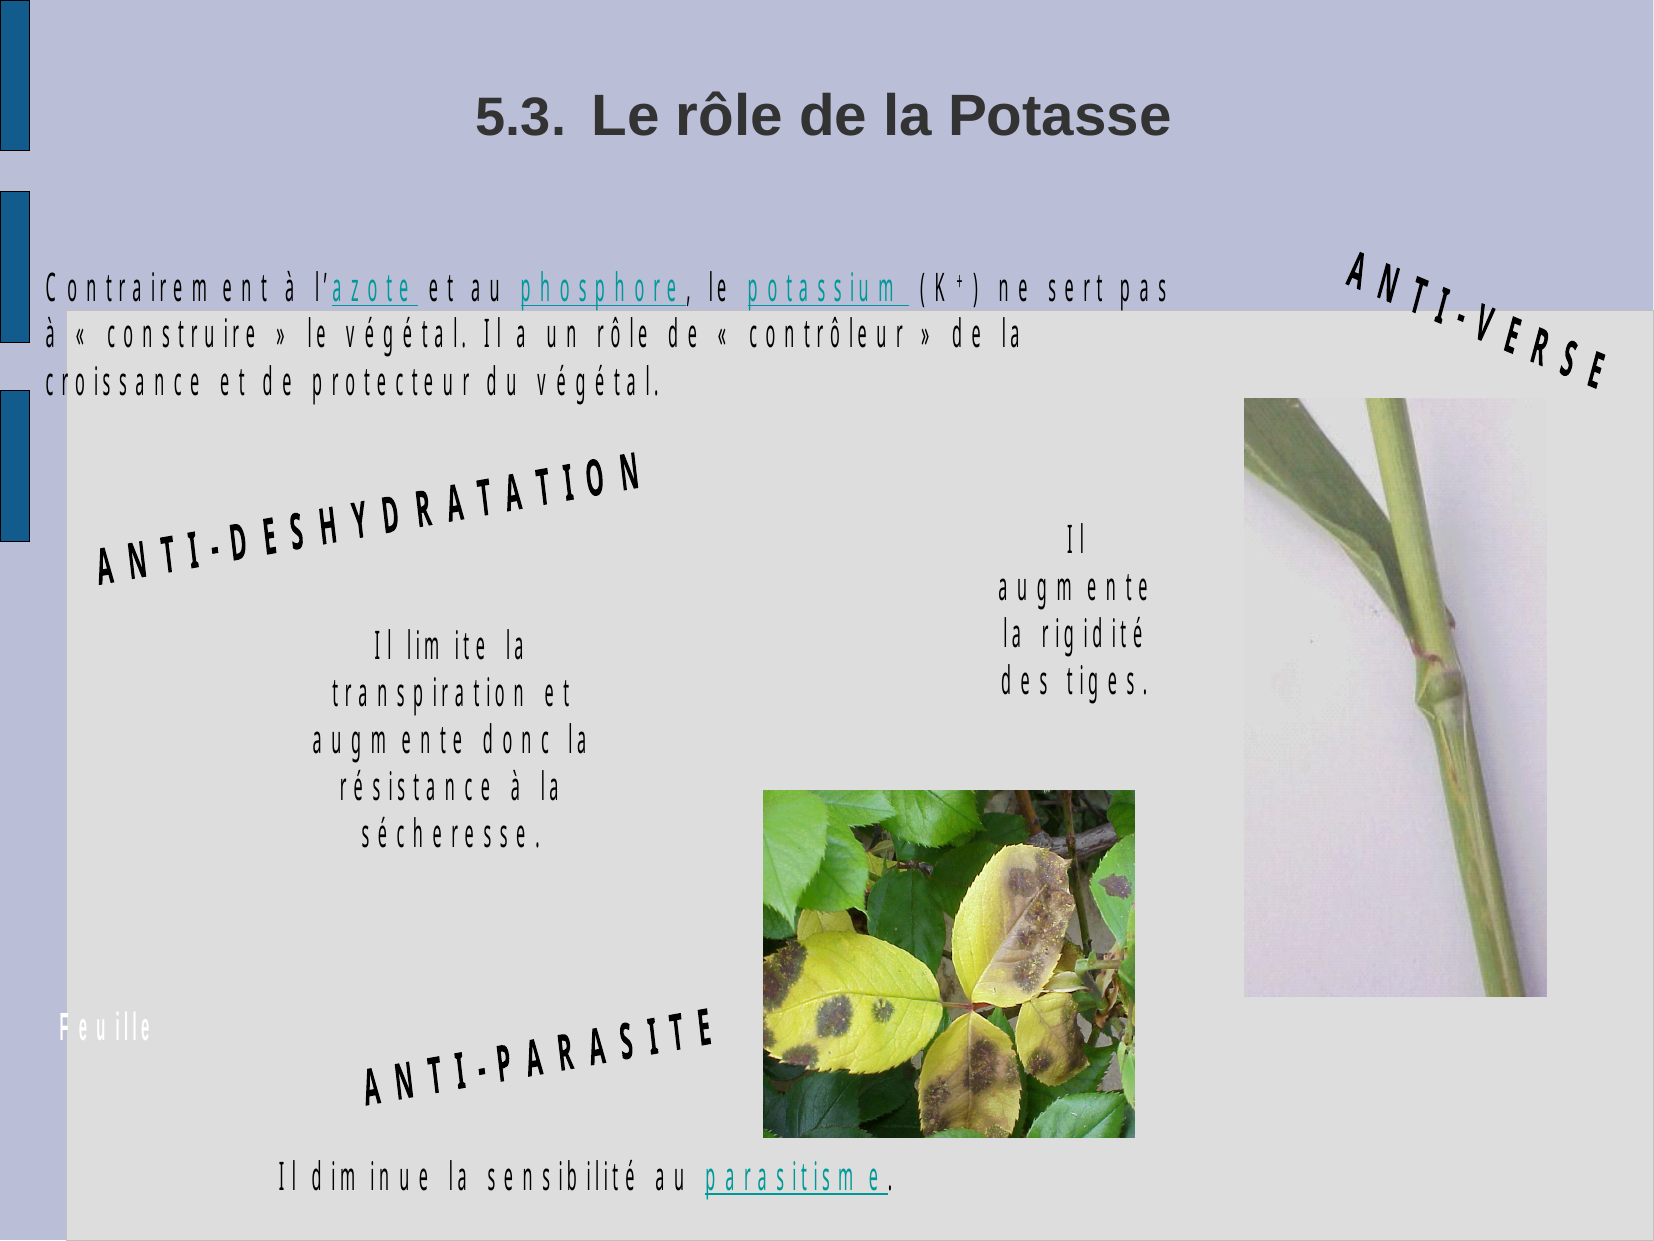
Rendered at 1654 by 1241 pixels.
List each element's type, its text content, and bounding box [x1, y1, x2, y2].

picture [29, 236, 1625, 1211]
title 5.3. Le rôle de la Potasse [118, 0, 1531, 208]
